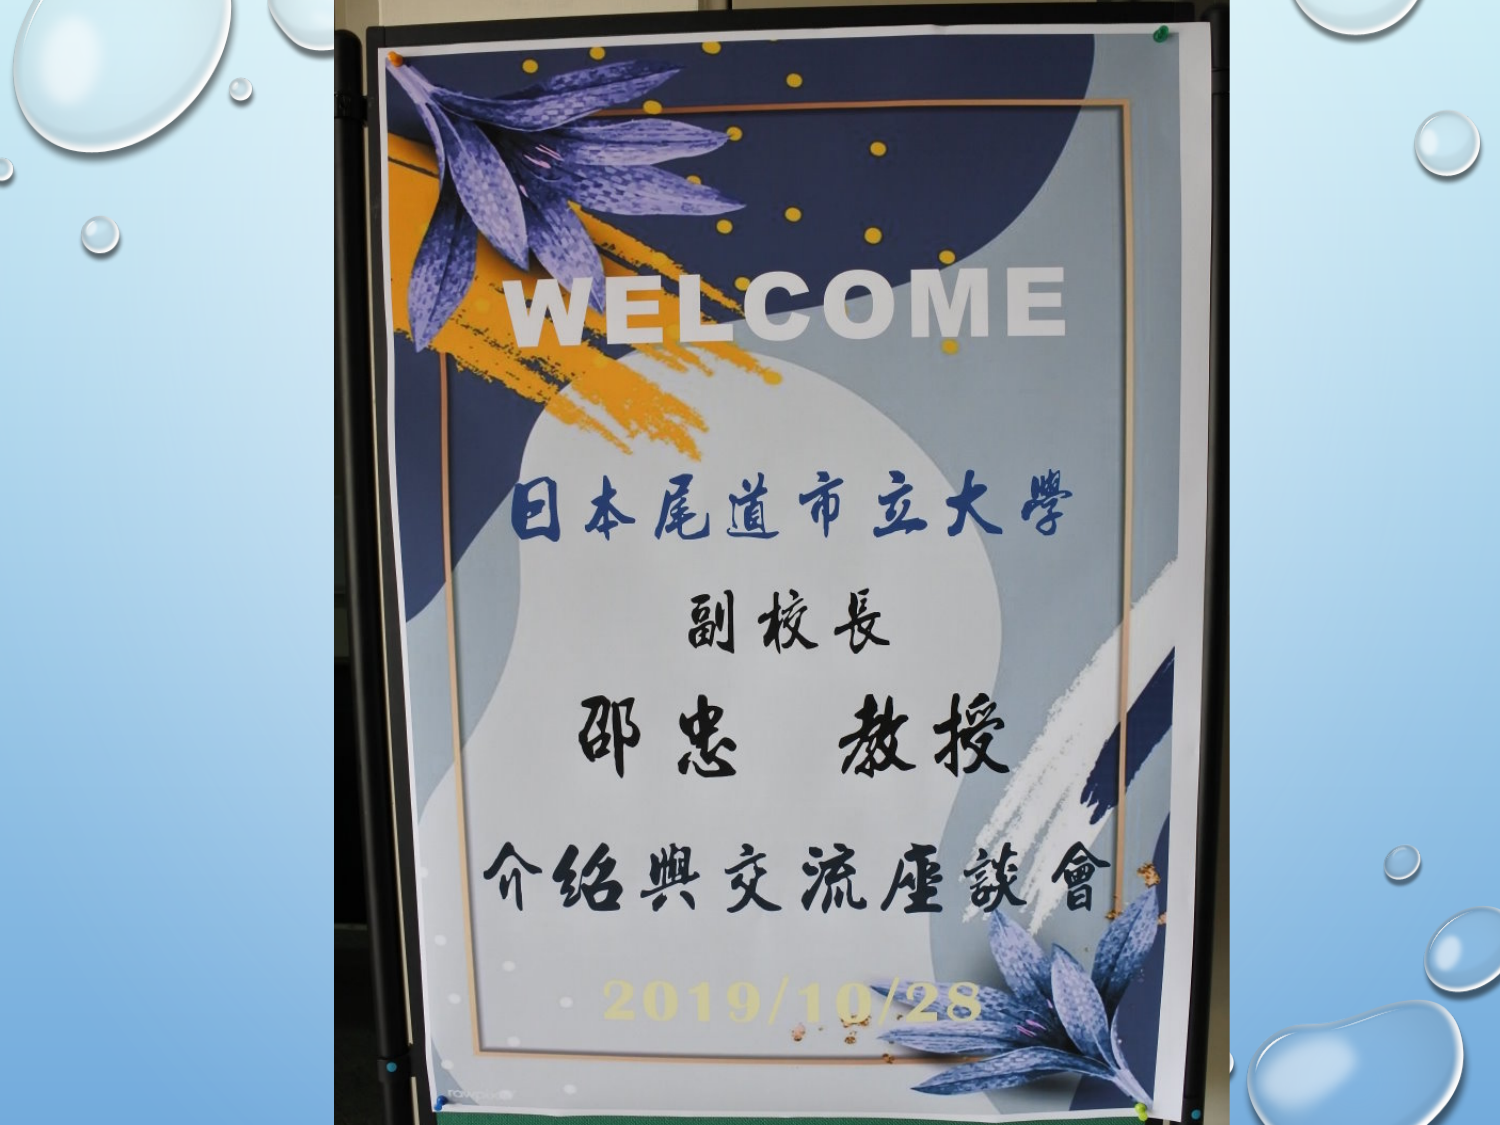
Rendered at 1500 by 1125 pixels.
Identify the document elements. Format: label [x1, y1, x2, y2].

picture [334, 0, 1230, 1125]
